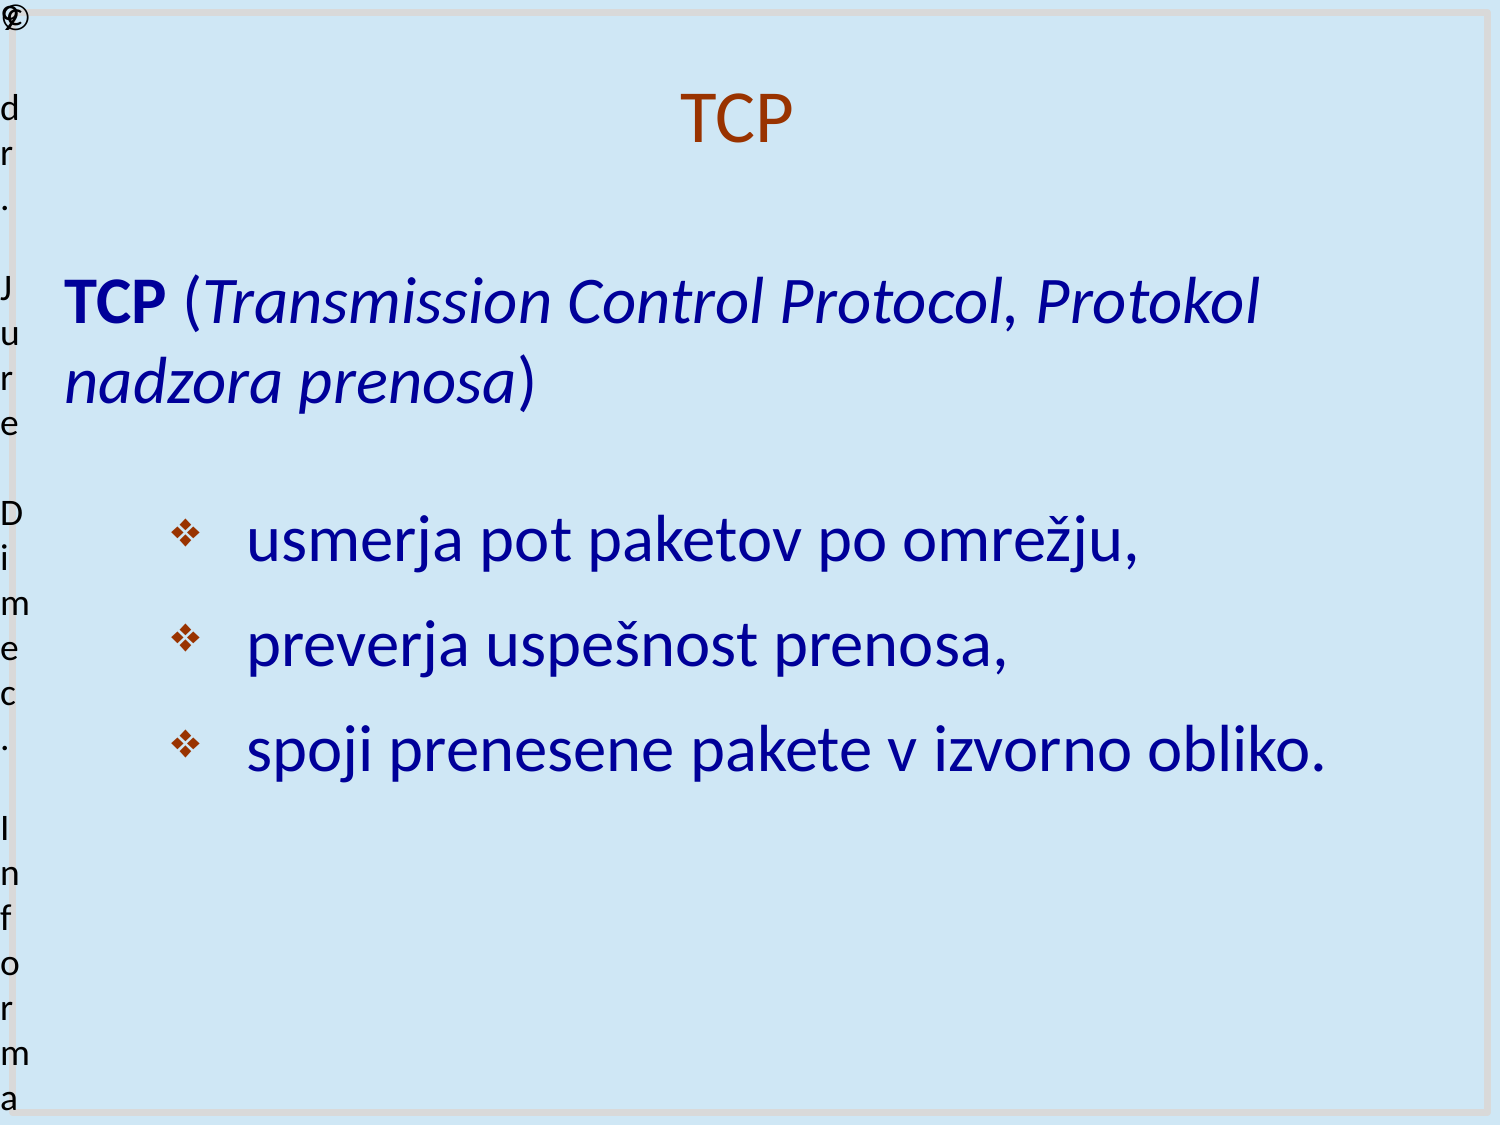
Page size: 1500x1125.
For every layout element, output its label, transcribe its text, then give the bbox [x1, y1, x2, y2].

text_box TCP (Transmission Control Protocol, Protokol nadzora prenosa) [50, 249, 1438, 425]
list usmerja pot paketov po omrežju, preverja uspešnost prenosa, spoji prenesene pakete v izvorno obliko. [62, 487, 1463, 963]
title TCP [99, 50, 1375, 175]
